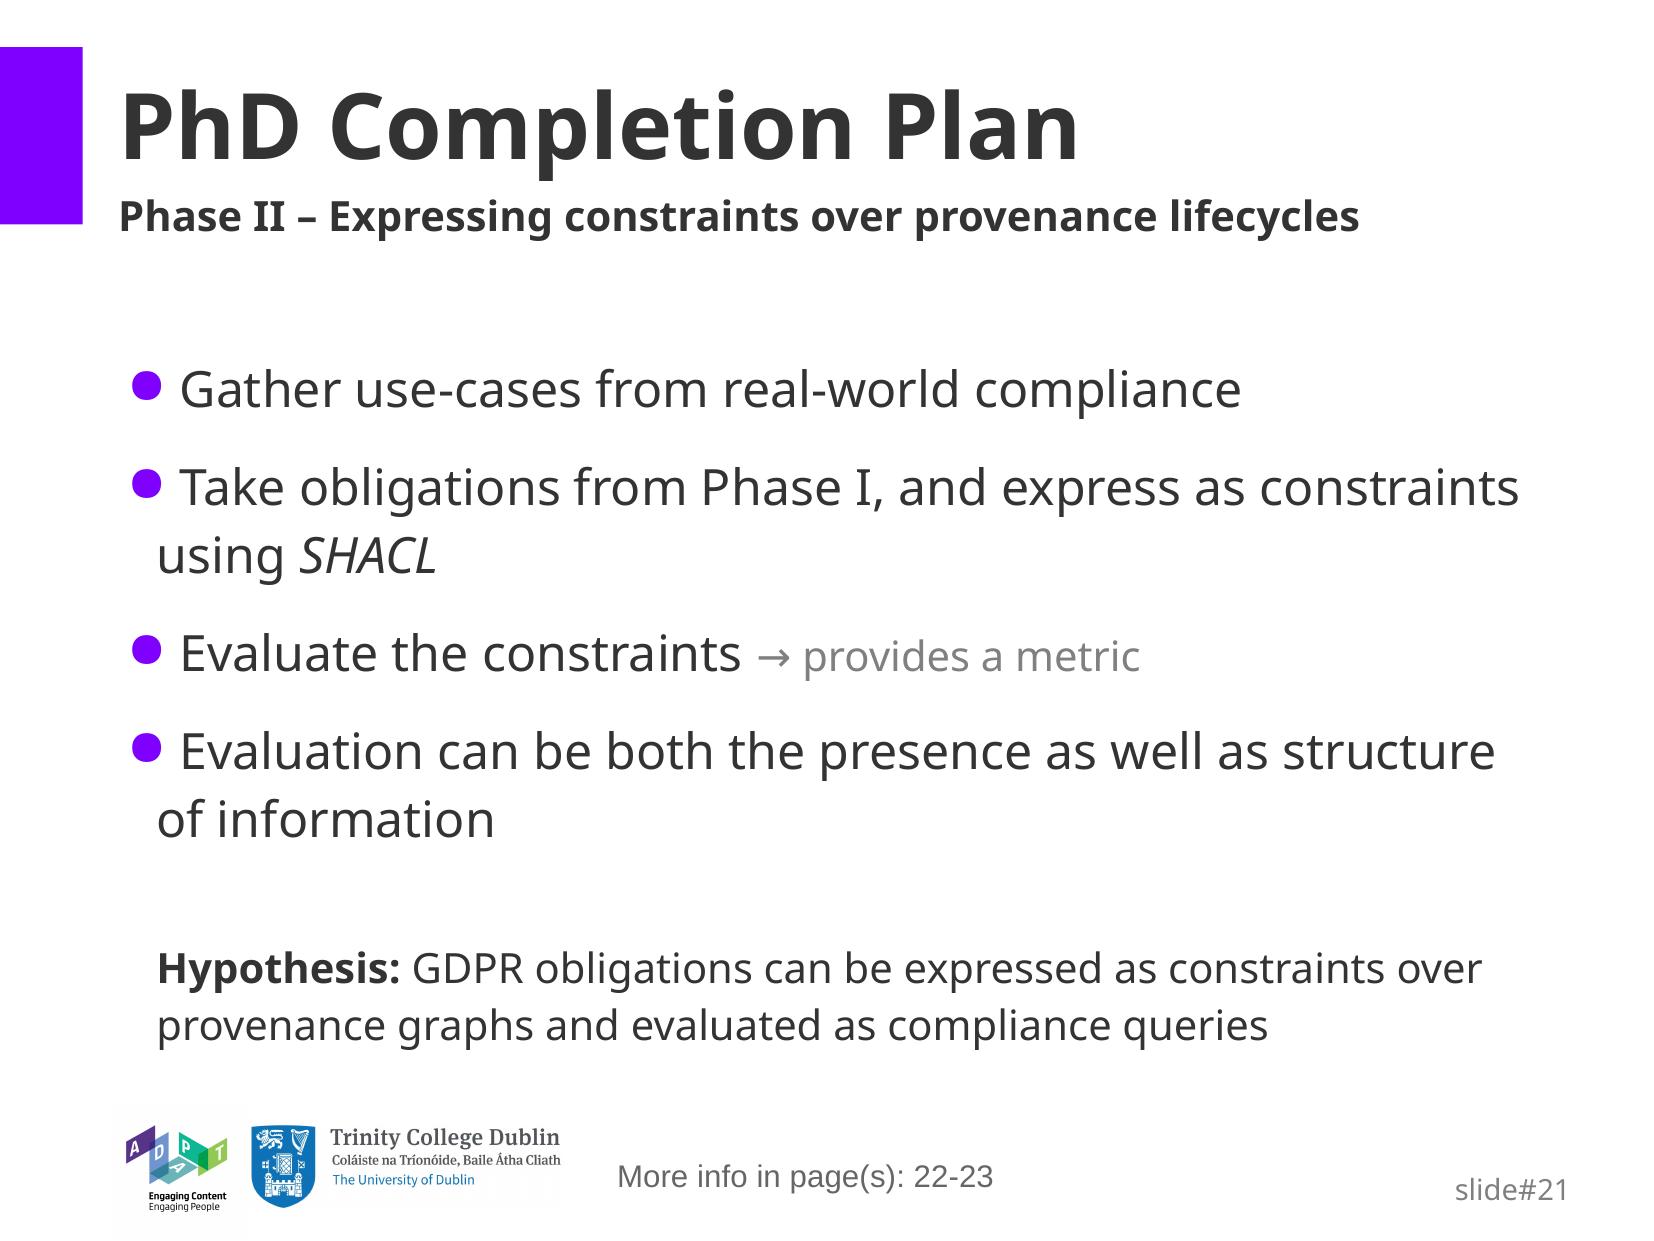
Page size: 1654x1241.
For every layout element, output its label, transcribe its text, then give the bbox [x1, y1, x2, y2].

title PhD Completion Plan Phase II – Expressing constraints over provenance lifecycles [118, 49, 1571, 257]
picture [106, 1098, 247, 1239]
list Gather use-cases from real-world compliance Take obligations from Phase I, and express as constraints using SHACL Evaluate the constraints → provides a metric Evaluation can be both the presence as well as structure of information Hypothesis: GDPR obligations can be expressed as constraints over provenance graphs and evaluated as compliance queries [118, 354, 1536, 1074]
text_box More info in page(s): 22-23 [602, 1151, 1418, 1202]
picture [248, 1122, 564, 1211]
